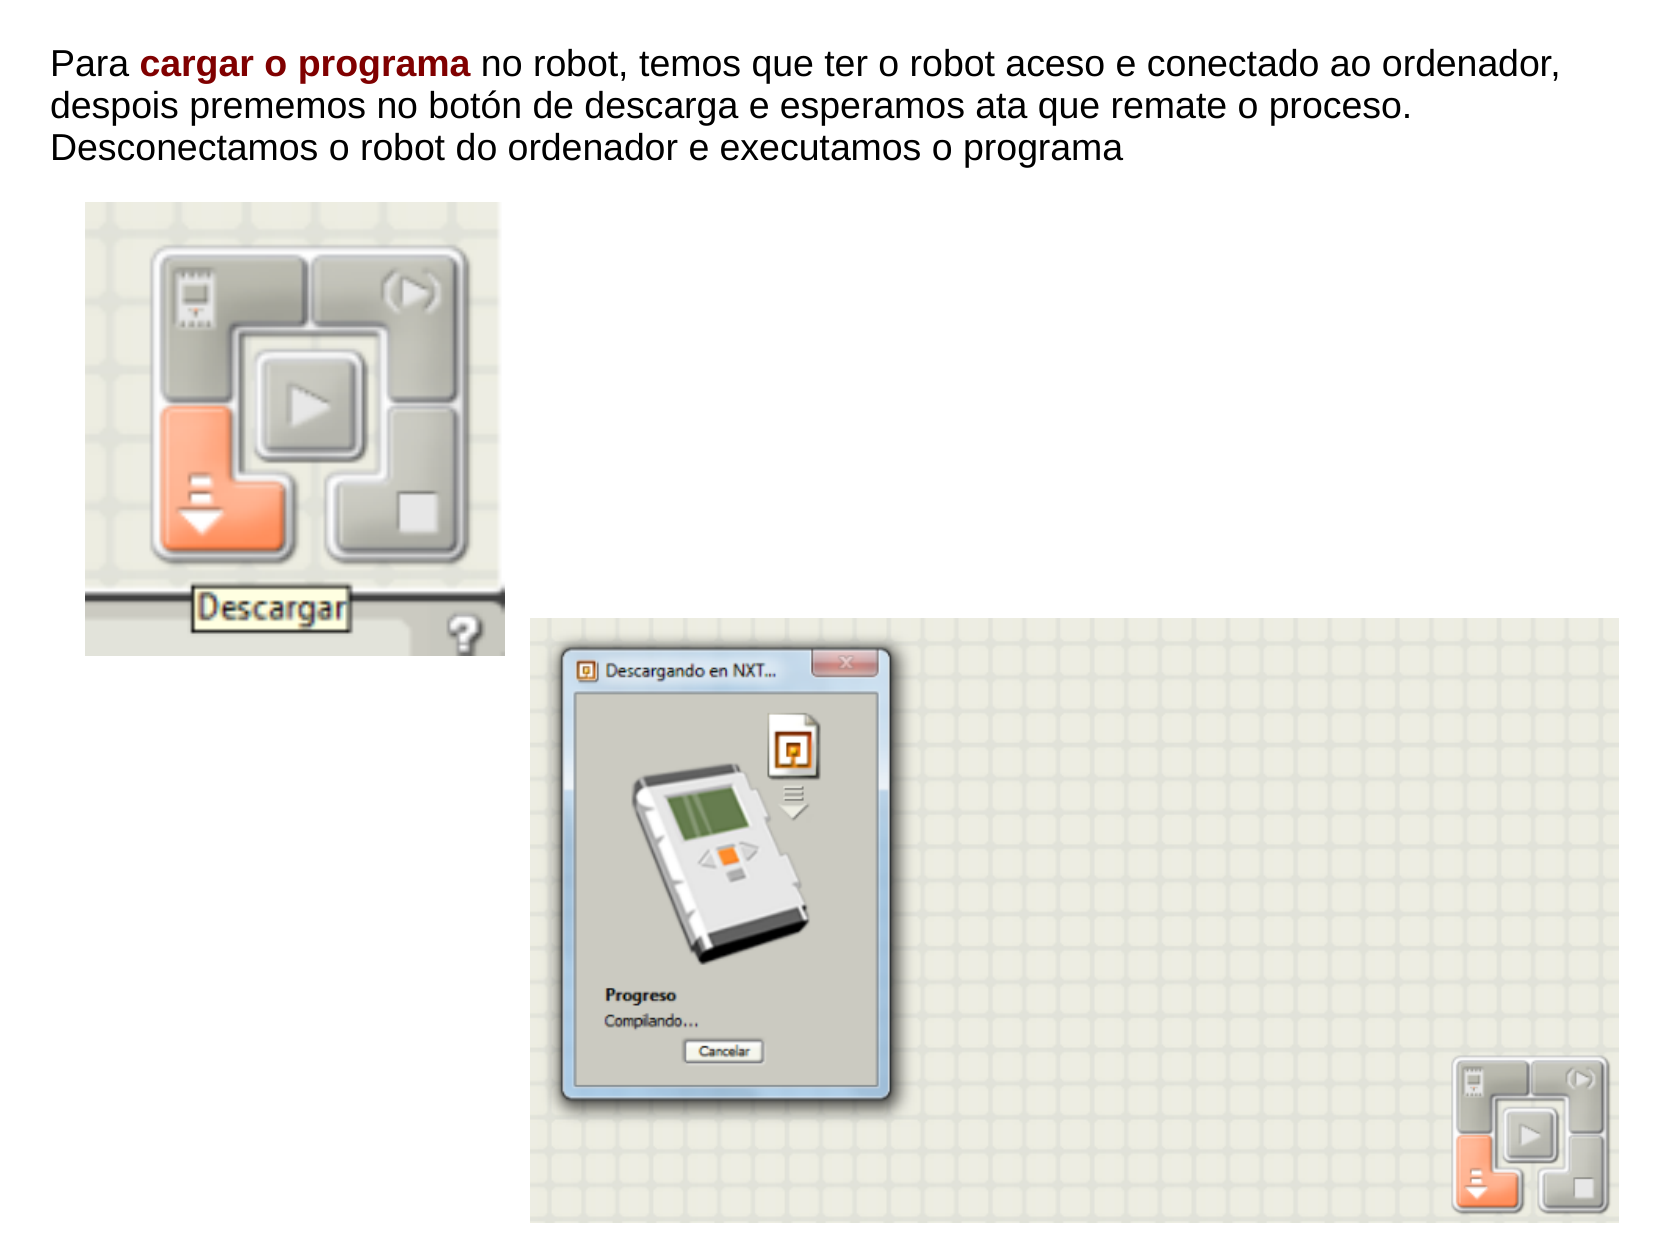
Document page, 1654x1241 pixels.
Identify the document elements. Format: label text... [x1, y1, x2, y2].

picture [85, 202, 505, 656]
picture [530, 618, 1619, 1223]
text_box Para cargar o programa no robot, temos que ter o robot aceso e conectado ao ordenador, despois prememos no botón de descarga e esperamos ata que remate o proceso. Desconectamos o robot do ordenador e executamos o programa [35, 35, 1607, 175]
